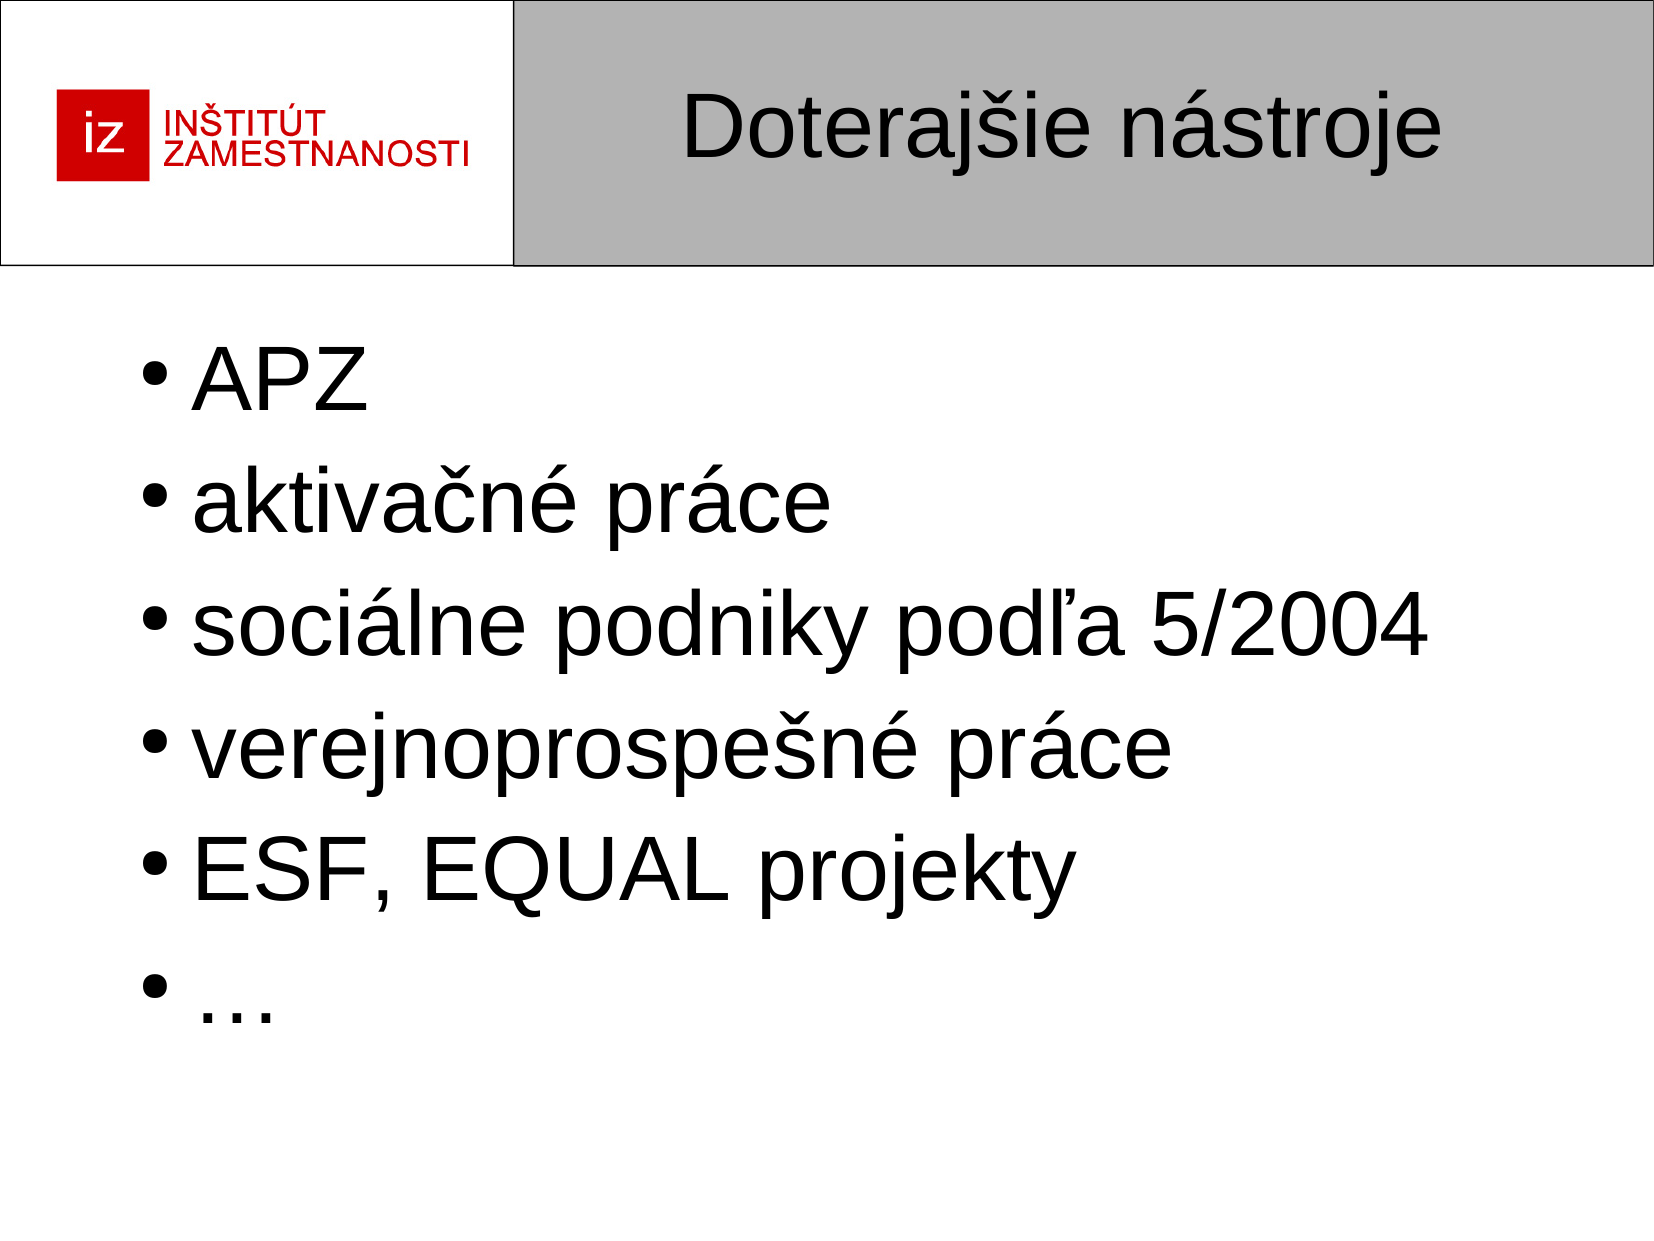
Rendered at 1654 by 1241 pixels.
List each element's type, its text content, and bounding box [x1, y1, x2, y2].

title Doterajšie nástroje [561, 29, 1565, 237]
picture [5, 8, 512, 257]
list APZ aktivačné práce sociálne podniky podľa 5/2004 verejnoprospešné práce ESF, EQUAL projekty … [121, 344, 1533, 1126]
